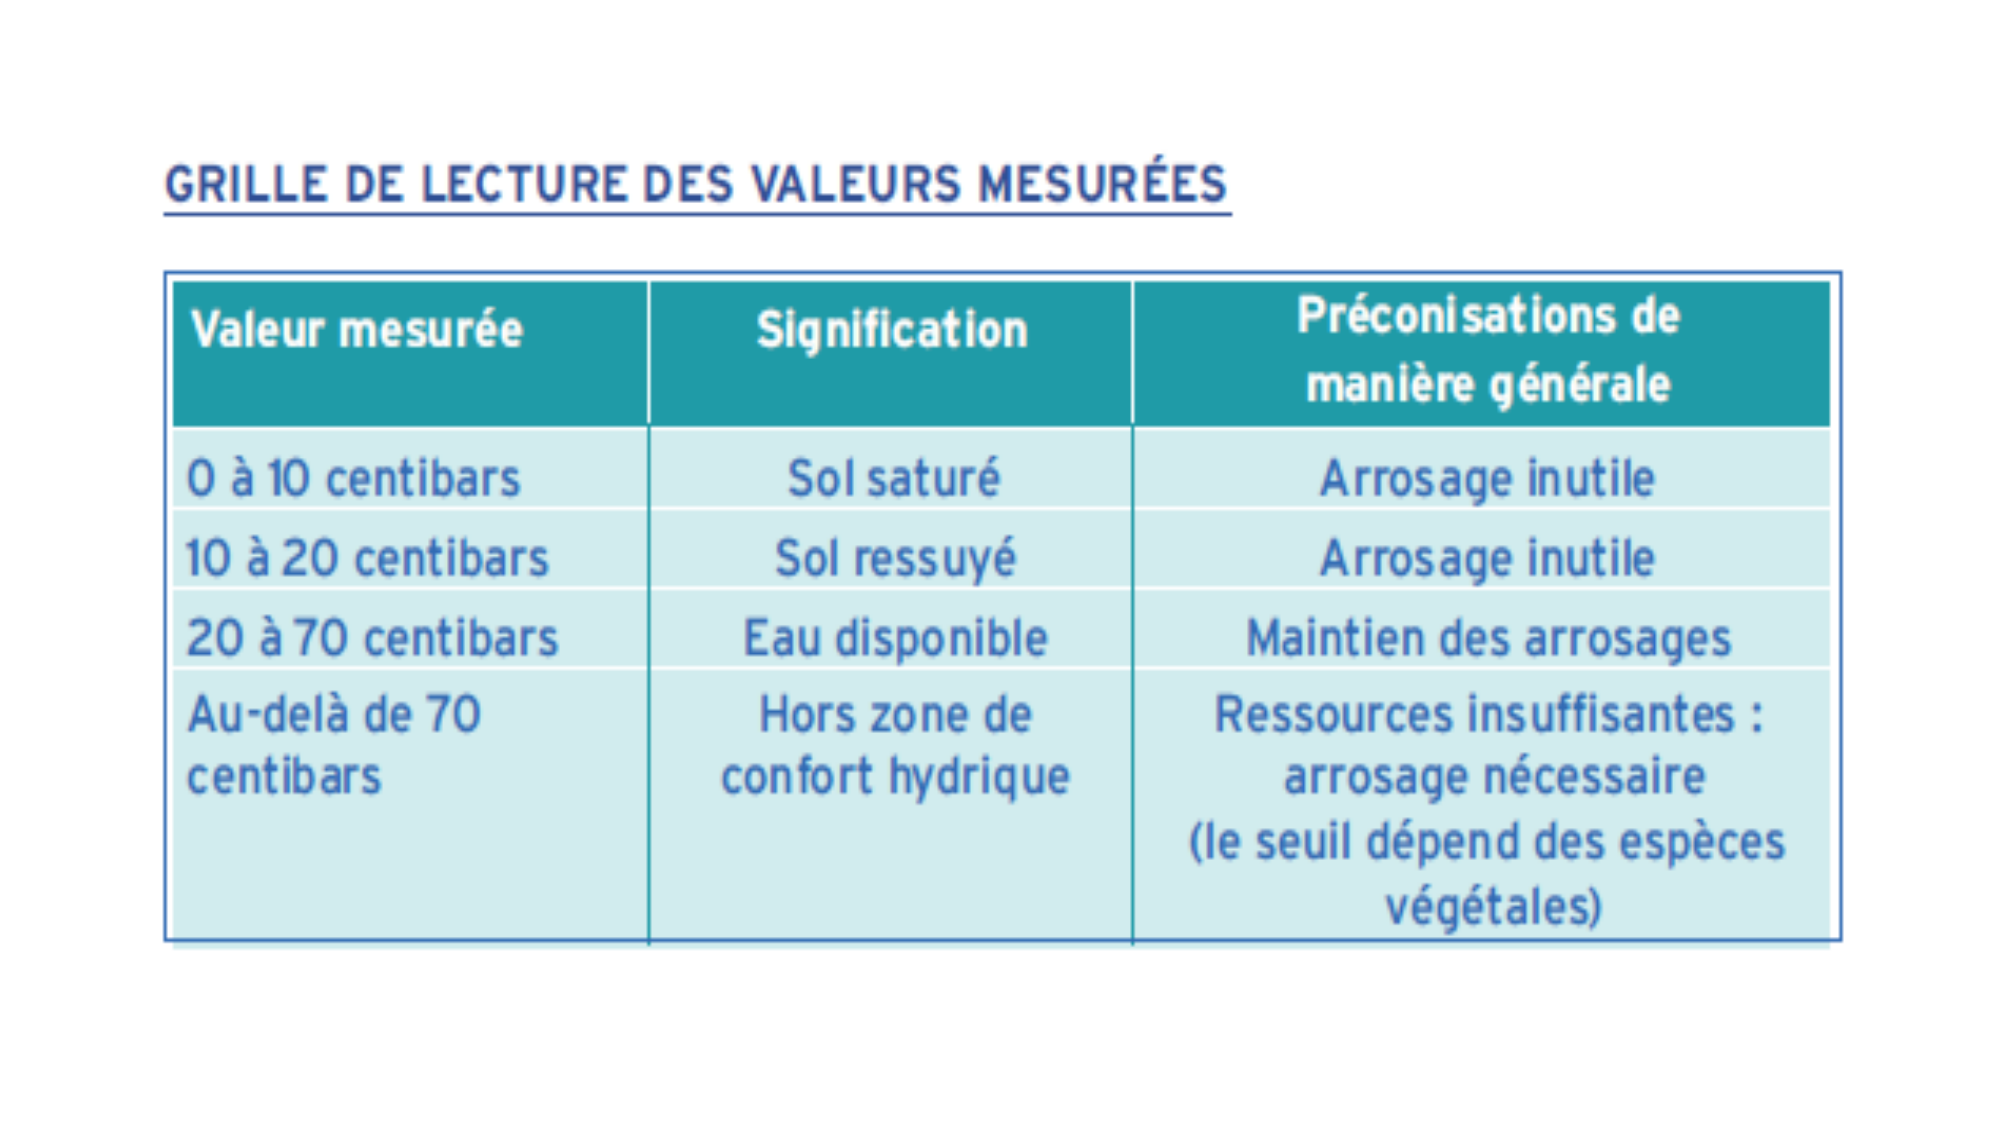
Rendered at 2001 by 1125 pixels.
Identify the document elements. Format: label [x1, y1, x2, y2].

picture [133, 134, 1867, 976]
